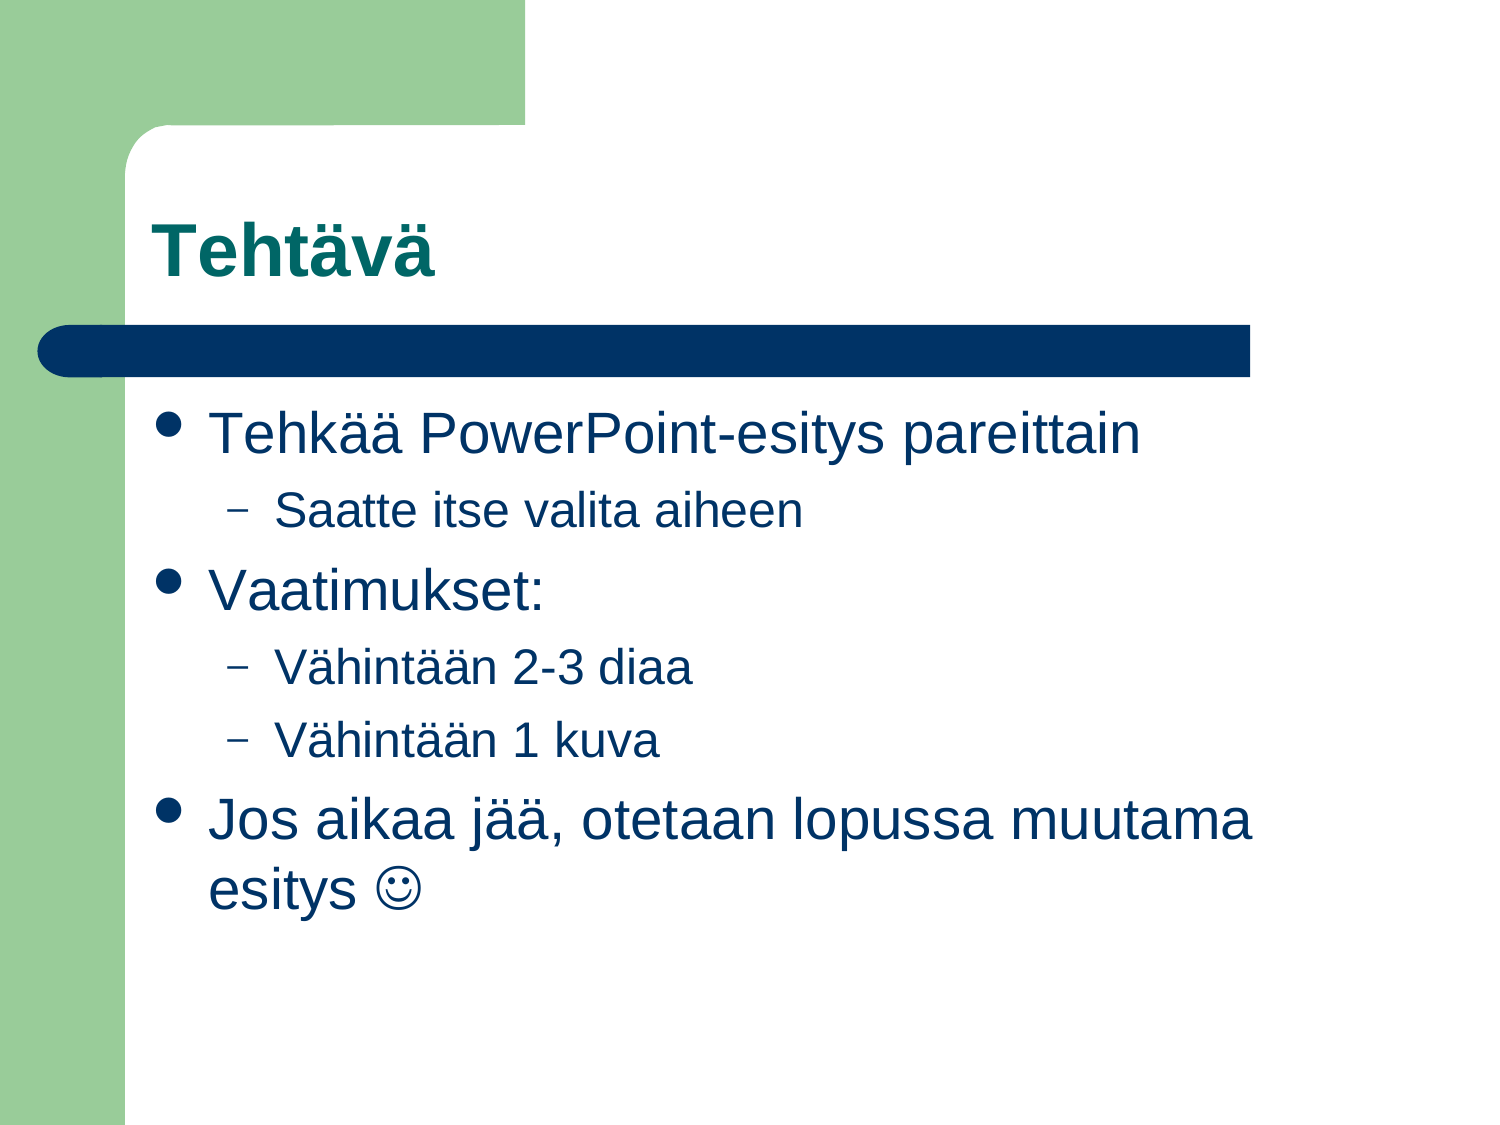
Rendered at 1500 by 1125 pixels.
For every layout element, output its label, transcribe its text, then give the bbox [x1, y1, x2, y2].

list Tehkää PowerPoint-esitys pareittain Saatte itse valita aiheen Vaatimukset: Vähintään 2-3 diaa Vähintään 1 kuva Jos aikaa jää, otetaan lopussa muutama esitys  [137, 387, 1400, 999]
title Tehtävä [136, 136, 1414, 301]
